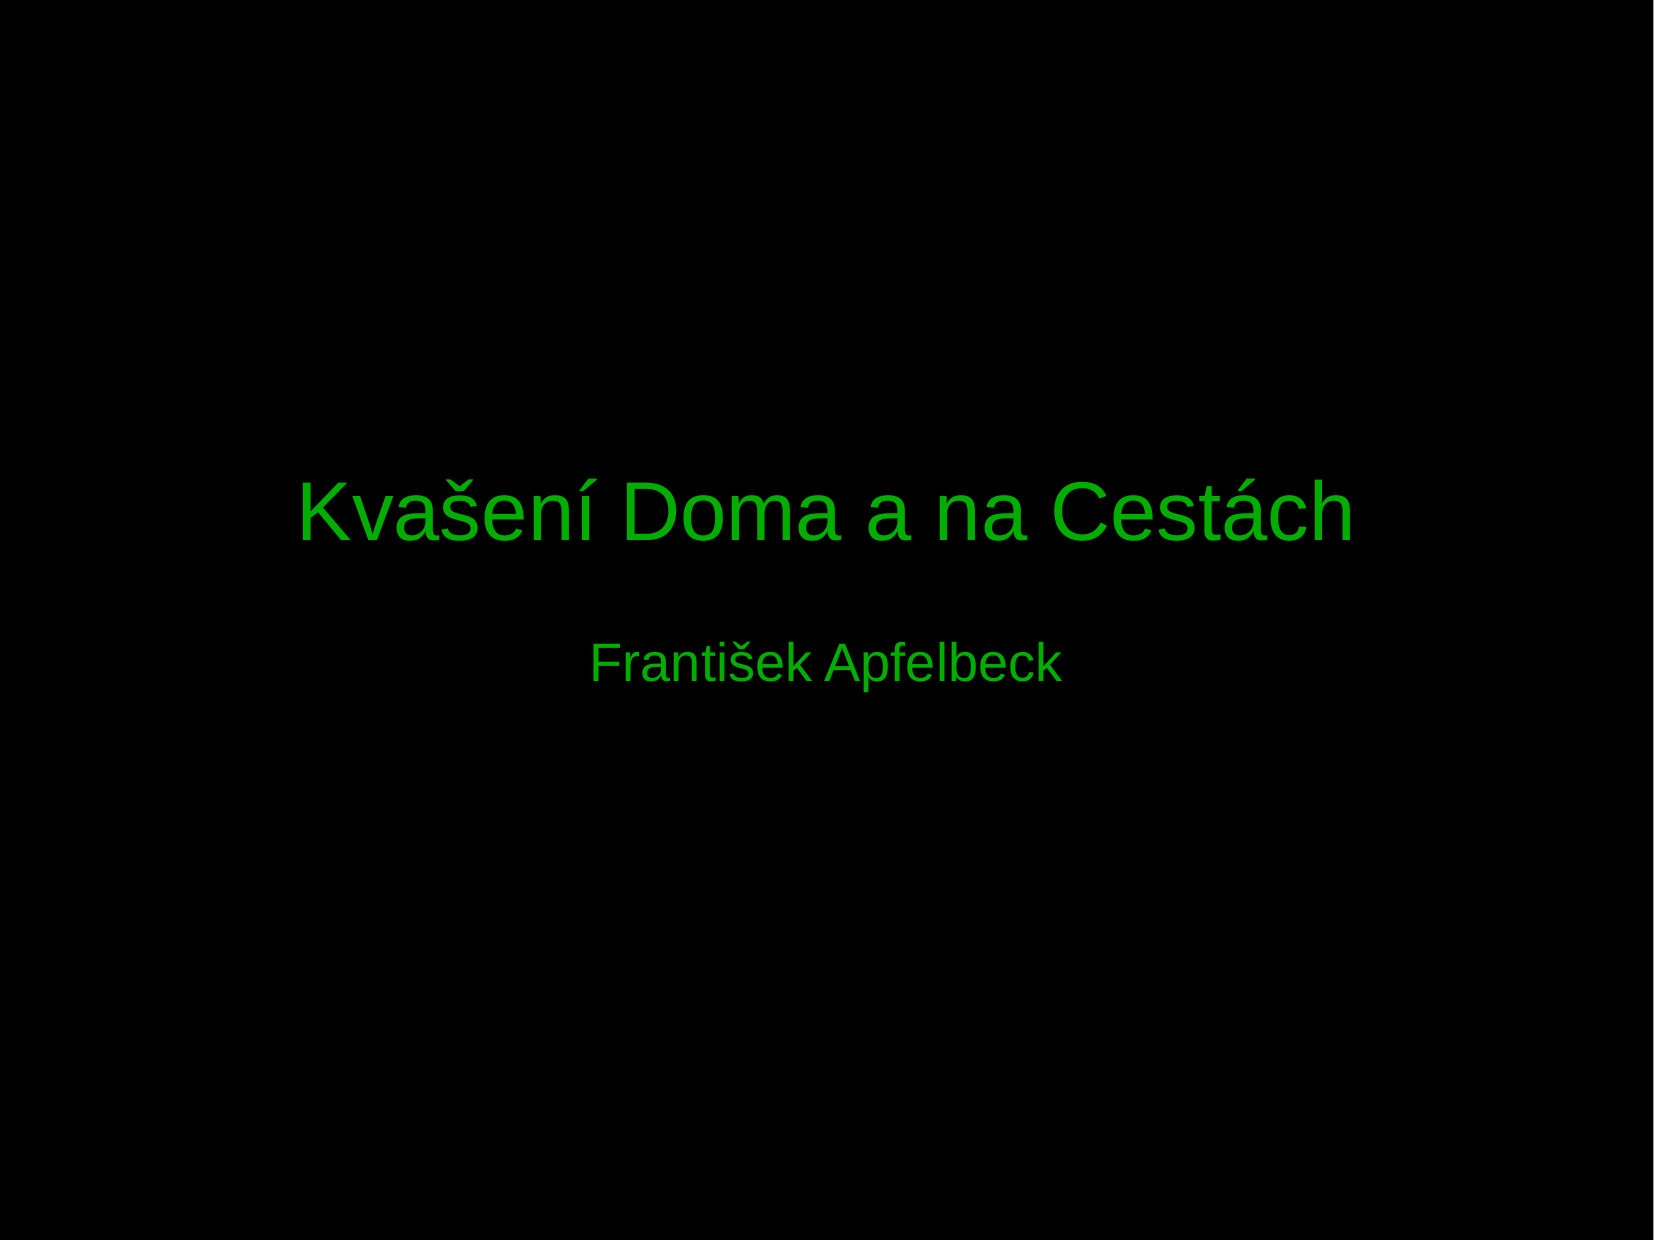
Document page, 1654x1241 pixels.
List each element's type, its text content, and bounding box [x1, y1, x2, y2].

subtitle Kvašení Doma a na Cestách František Apfelbeck [82, 56, 1571, 1102]
